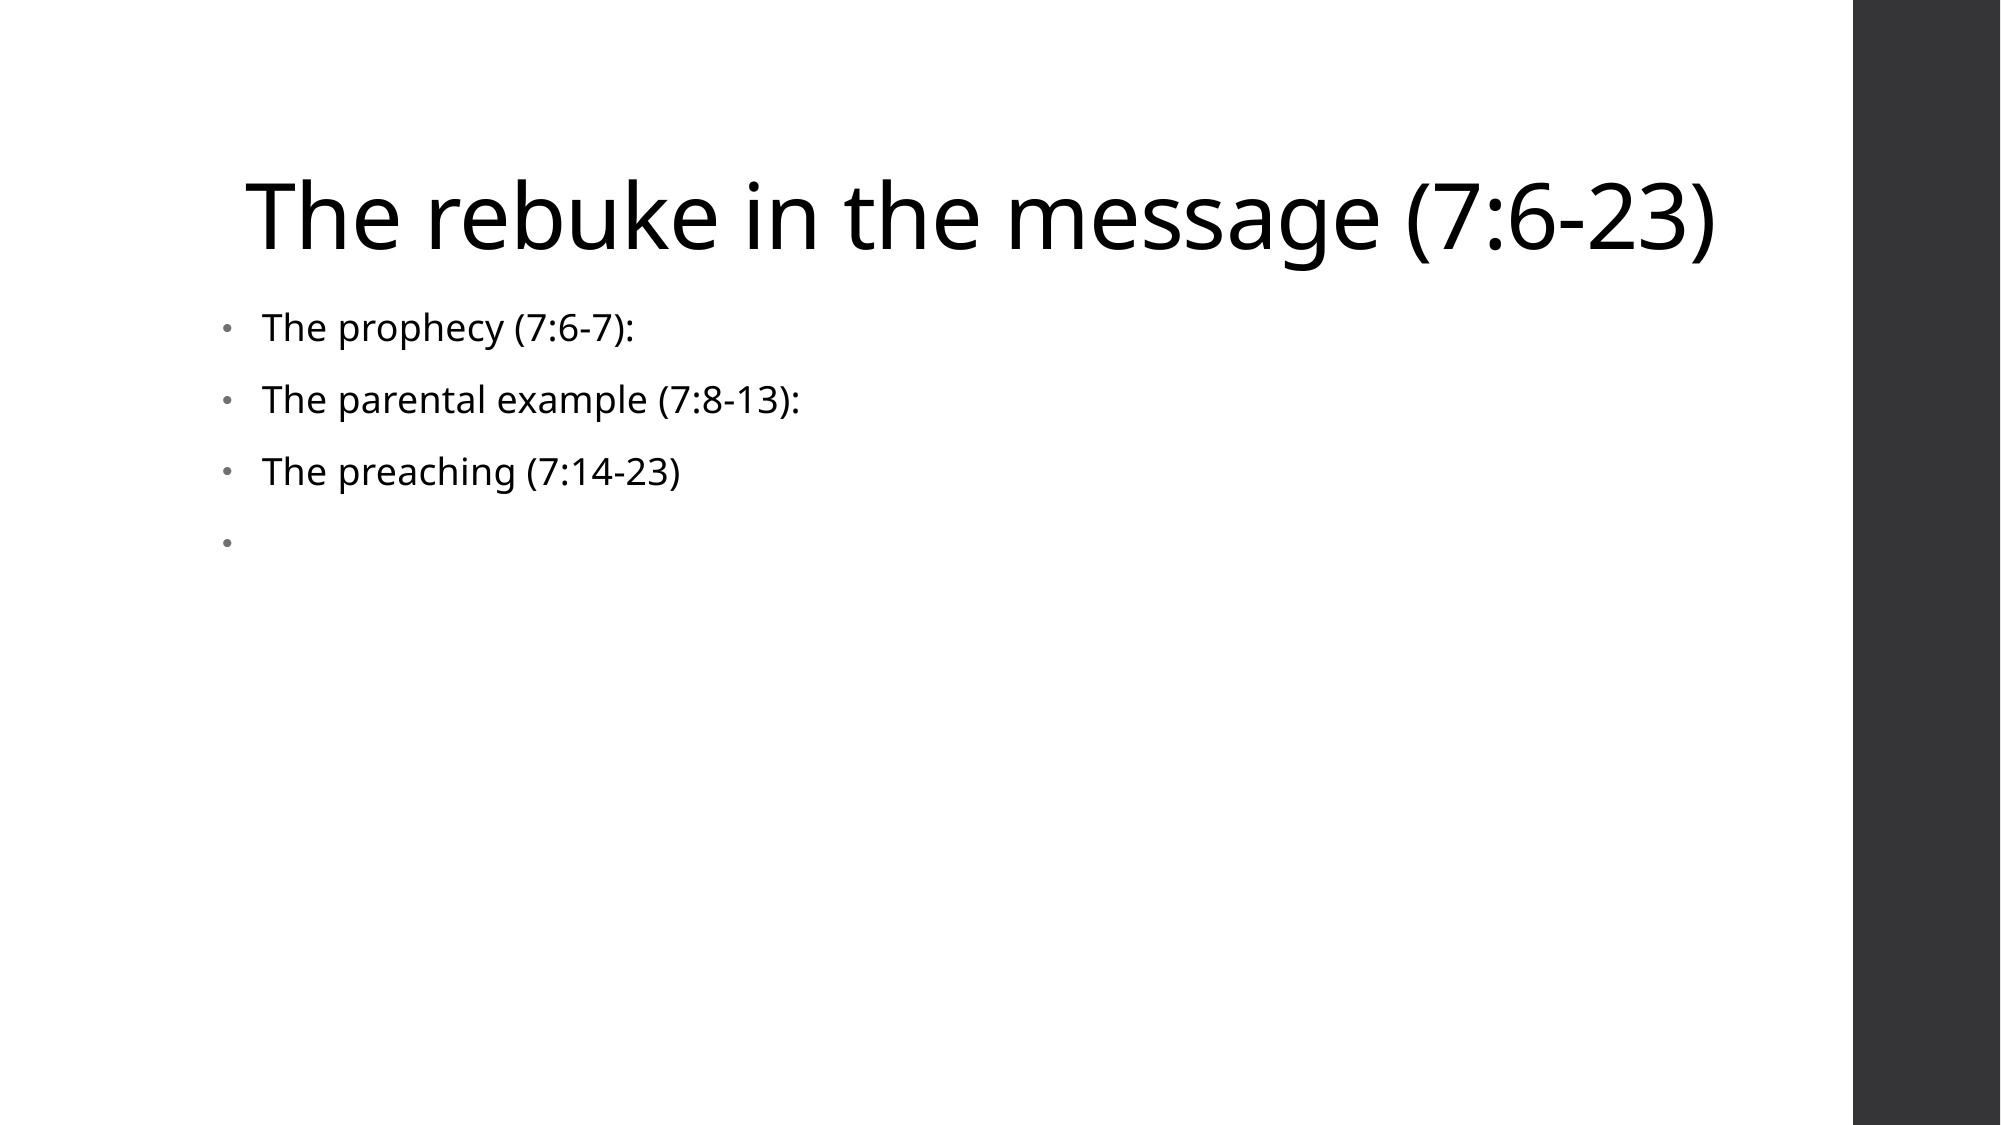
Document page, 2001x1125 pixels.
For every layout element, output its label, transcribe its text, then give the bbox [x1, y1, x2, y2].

list The prophecy (7:6-7): The parental example (7:8-13): The preaching (7:14-23) [206, 299, 1617, 1014]
title The rebuke in the message (7:6-23) [206, 60, 1797, 278]
